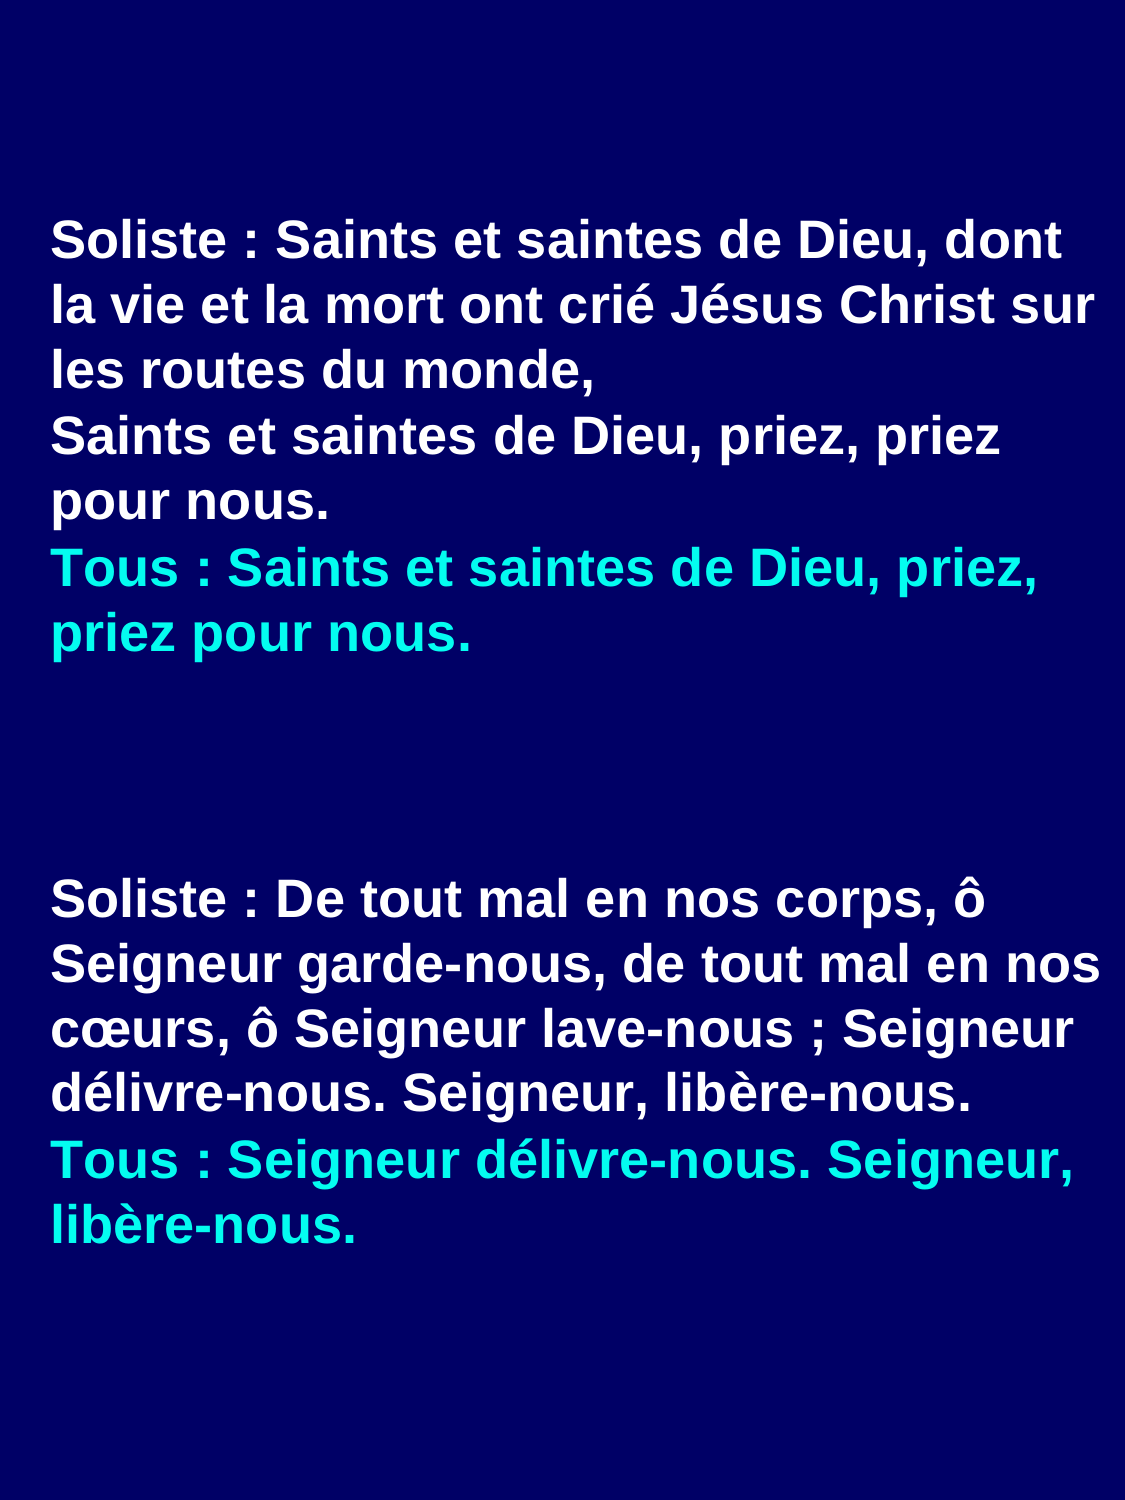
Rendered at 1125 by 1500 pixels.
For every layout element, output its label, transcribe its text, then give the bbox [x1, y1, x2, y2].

text_box Soliste : Saints et saintes de Dieu, dont la vie et la mort ont crié Jésus Christ sur les routes du monde, Saints et saintes de Dieu, priez, priez pour nous. Tous : Saints et saintes de Dieu, priez, priez pour nous. Soliste : De tout mal en nos corps, ô Seigneur garde-nous, de tout mal en nos cœurs, ô Seigneur lave-nous ; Seigneur délivre-nous. Seigneur, libère-nous. Tous : Seigneur délivre-nous. Seigneur, libère-nous. [35, 63, 1125, 1441]
